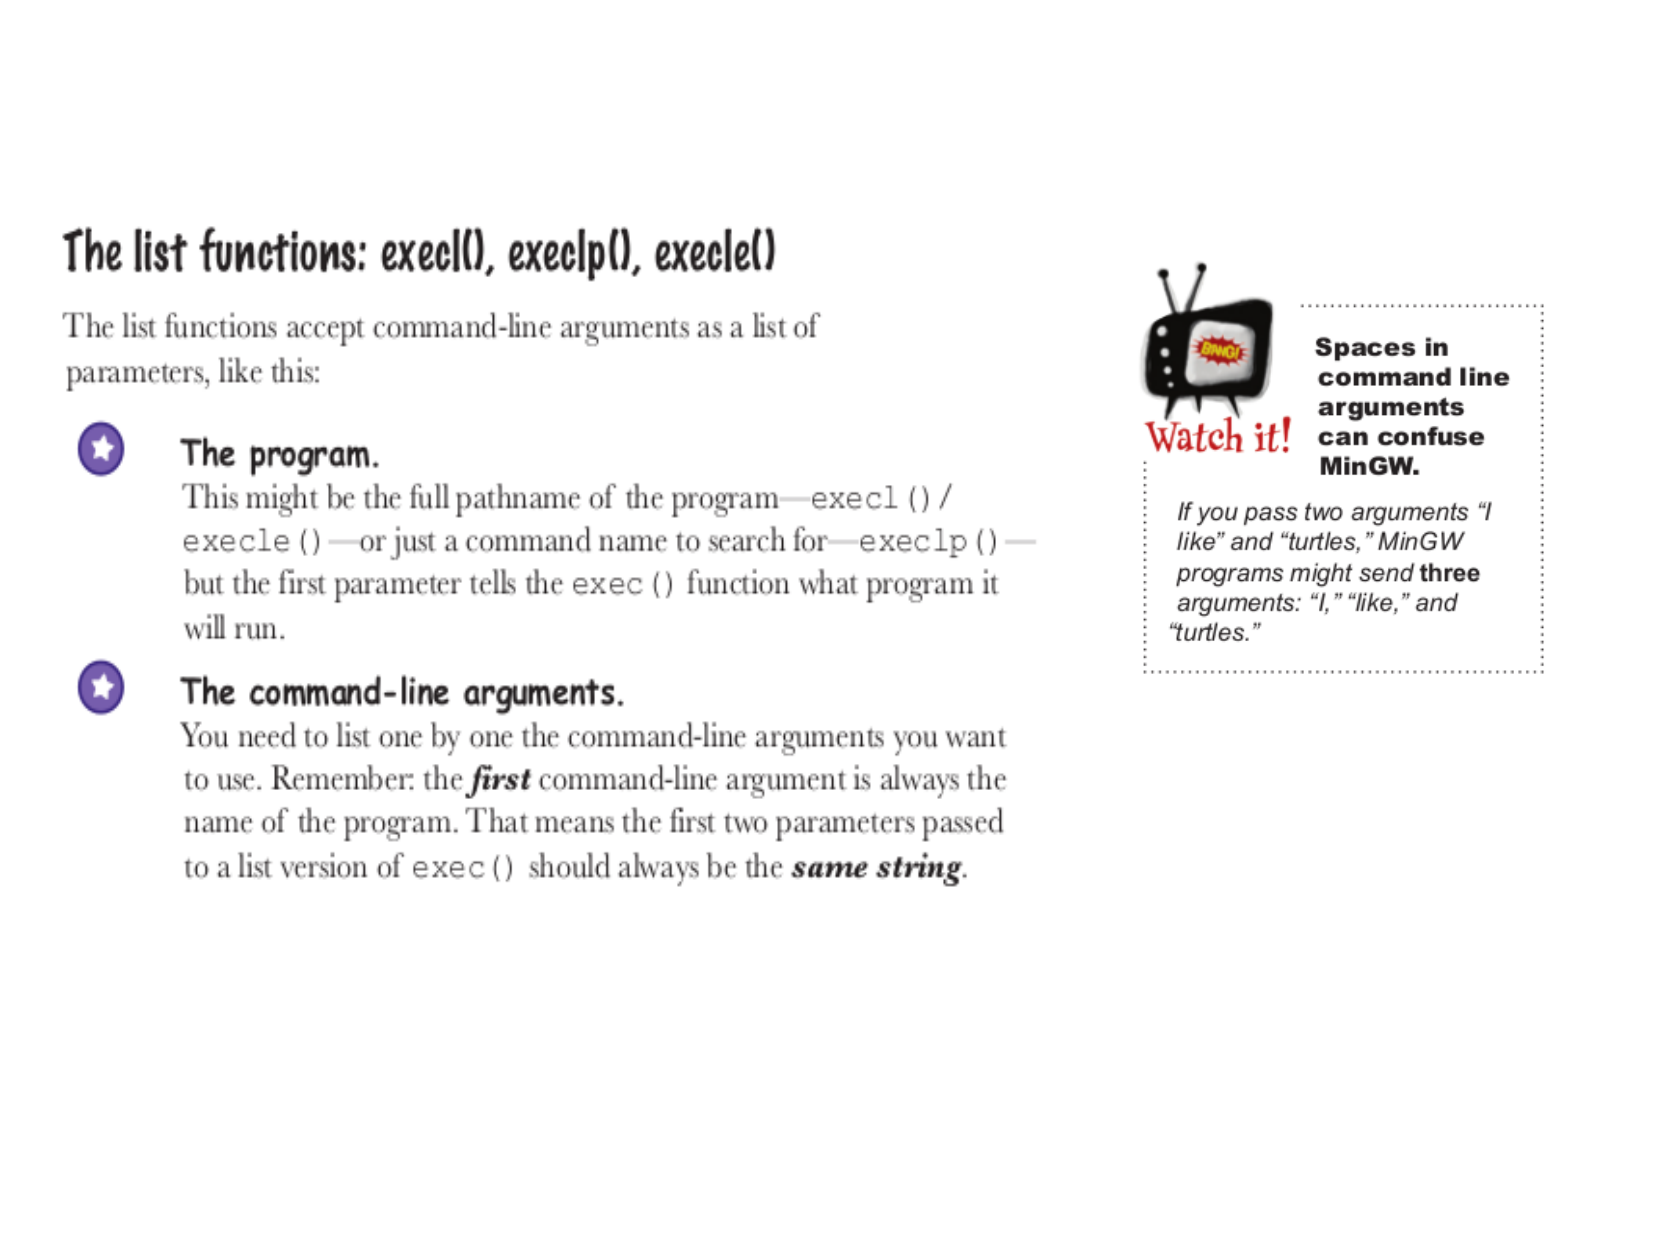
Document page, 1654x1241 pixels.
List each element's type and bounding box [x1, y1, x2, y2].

picture [1133, 259, 1561, 688]
picture [11, 214, 1075, 898]
